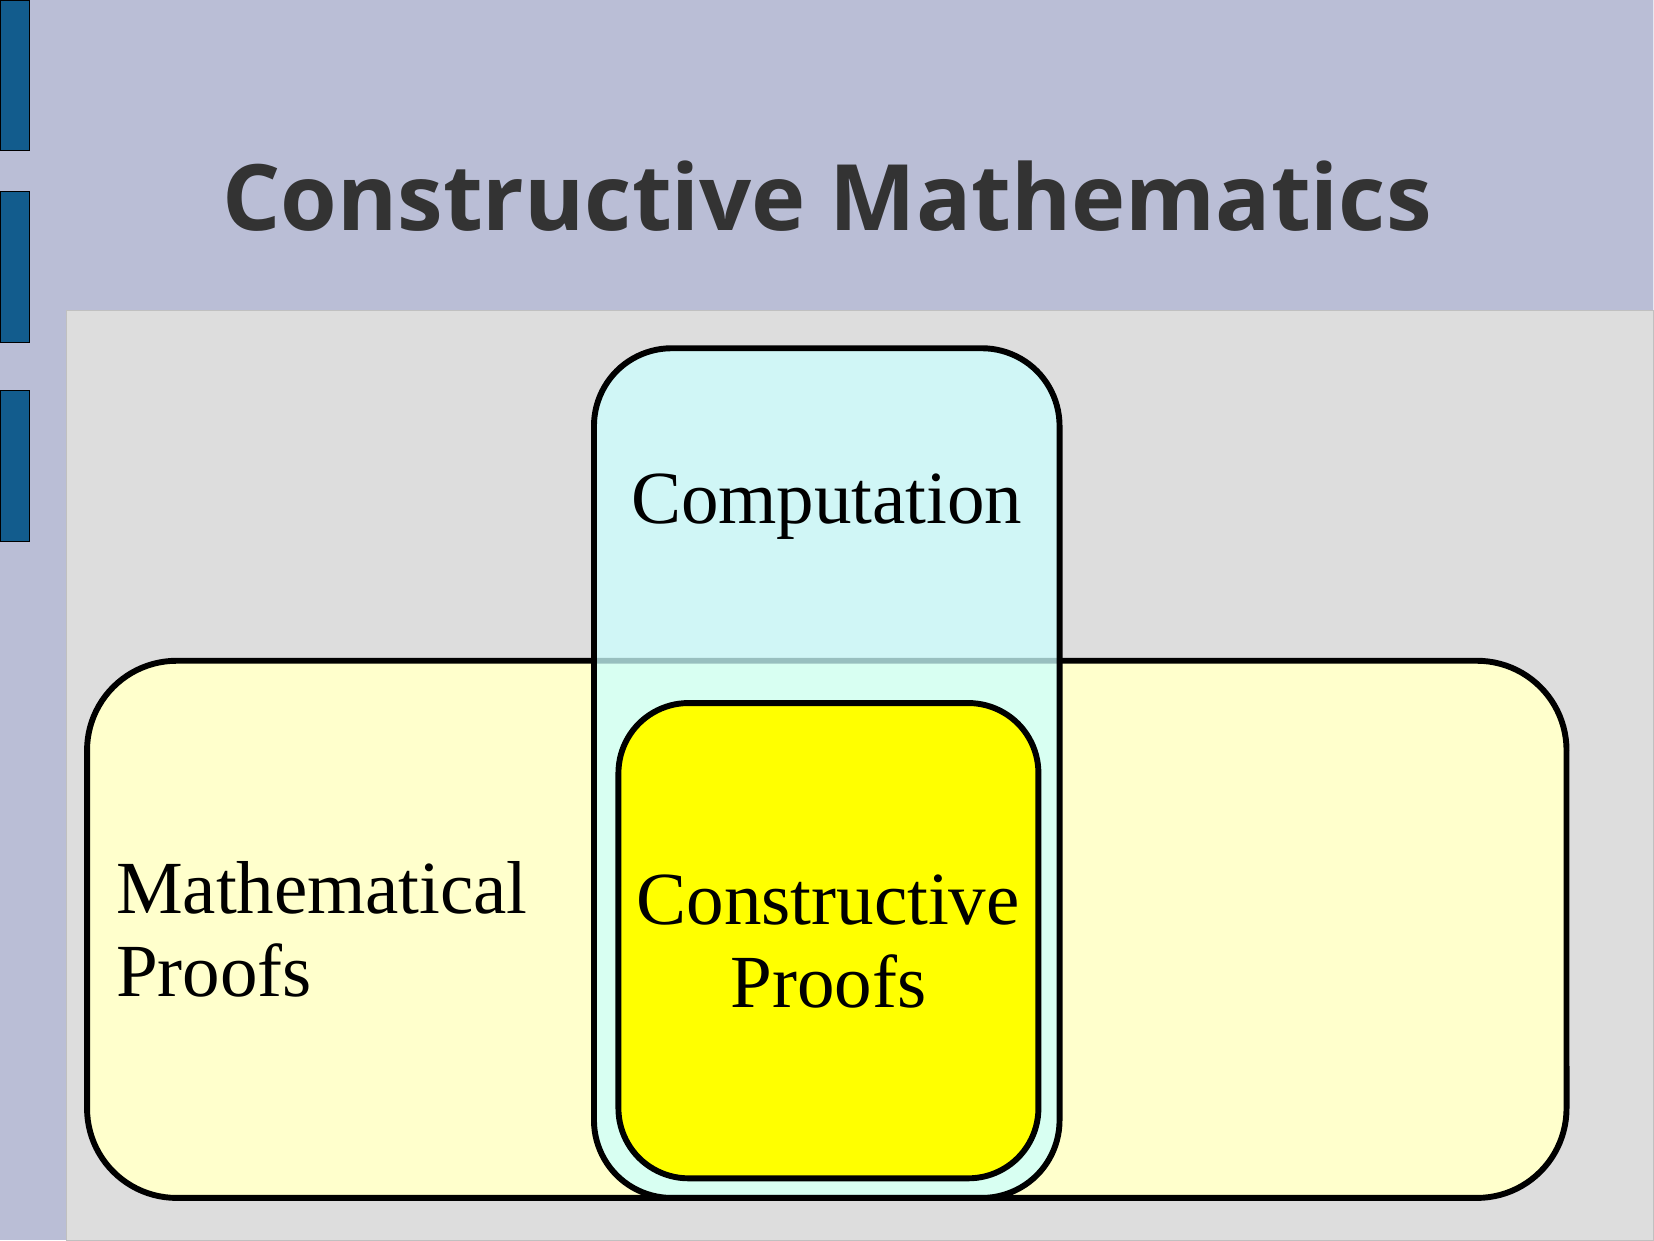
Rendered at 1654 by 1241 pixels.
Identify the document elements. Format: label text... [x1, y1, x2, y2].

text_box Constructive Proofs [618, 703, 1039, 1179]
text_box Mathematical Proofs [87, 660, 659, 1198]
title Constructive Mathematics [121, 91, 1534, 299]
text_box Mathematical Proofs [994, 660, 1567, 1198]
text_box Computation [593, 348, 1060, 1198]
